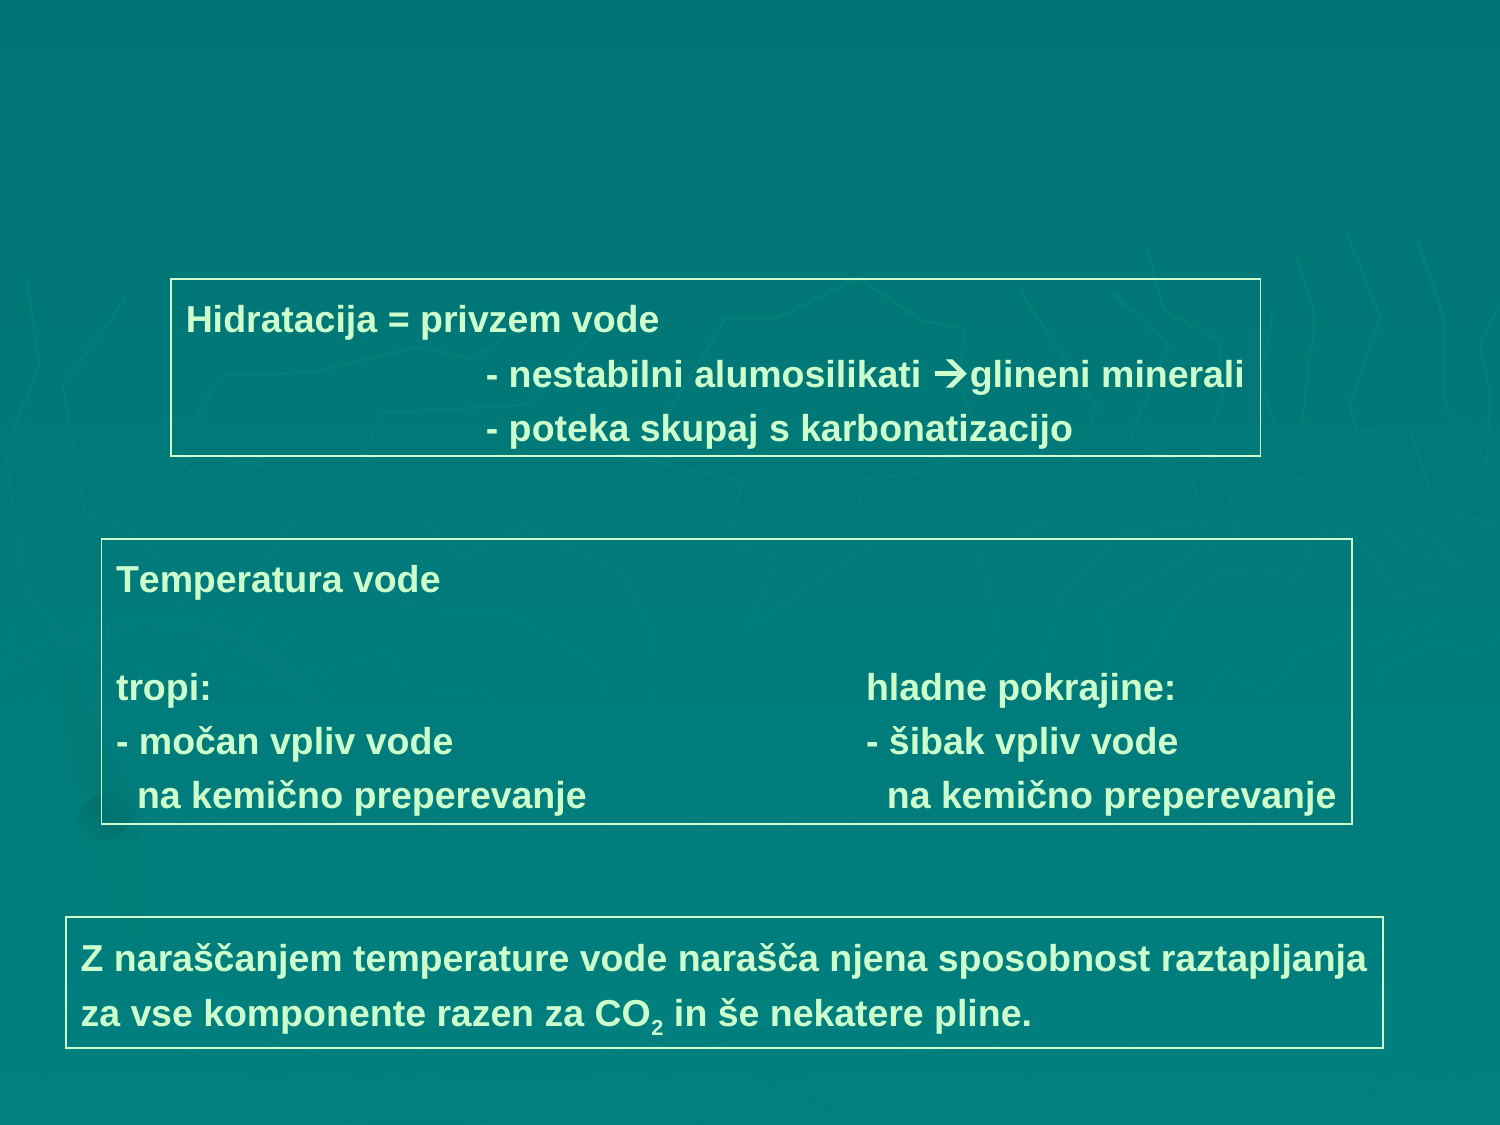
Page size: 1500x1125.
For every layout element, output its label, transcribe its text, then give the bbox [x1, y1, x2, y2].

text_box Temperatura vode tropi: hladne pokrajine: - močan vpliv vode - šibak vpliv vode na kemično preperevanje na kemično preperevanje [101, 538, 1352, 825]
text_box Hidratacija = privzem vode - nestabilni alumosilikati glineni minerali - poteka skupaj s karbonatizacijo [171, 278, 1261, 457]
text_box Z naraščanjem temperature vode narašča njena sposobnost raztapljanja za vse komponente razen za CO2 in še nekatere pline. [65, 916, 1383, 1048]
